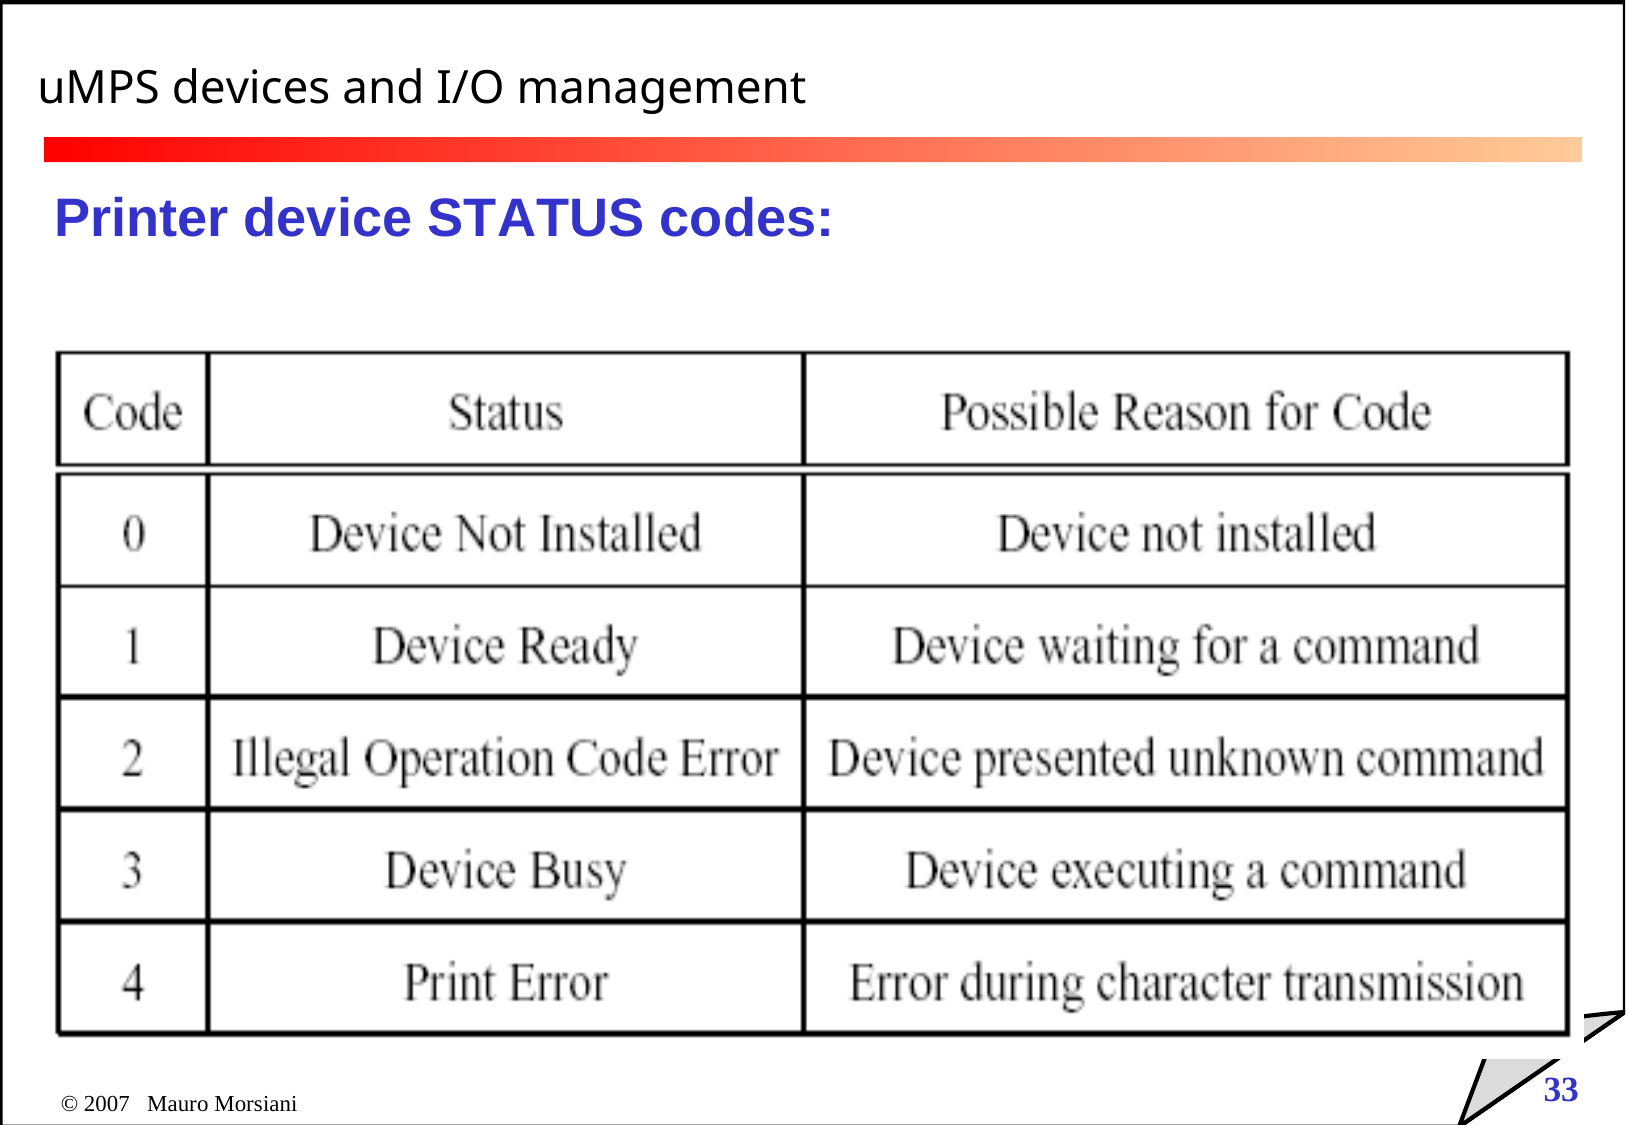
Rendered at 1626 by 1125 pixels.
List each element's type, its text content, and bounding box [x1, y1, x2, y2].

picture [46, 337, 1584, 1059]
title uMPS devices and I/O management [37, 44, 1587, 130]
list Printer device STATUS codes: [54, 187, 1557, 595]
